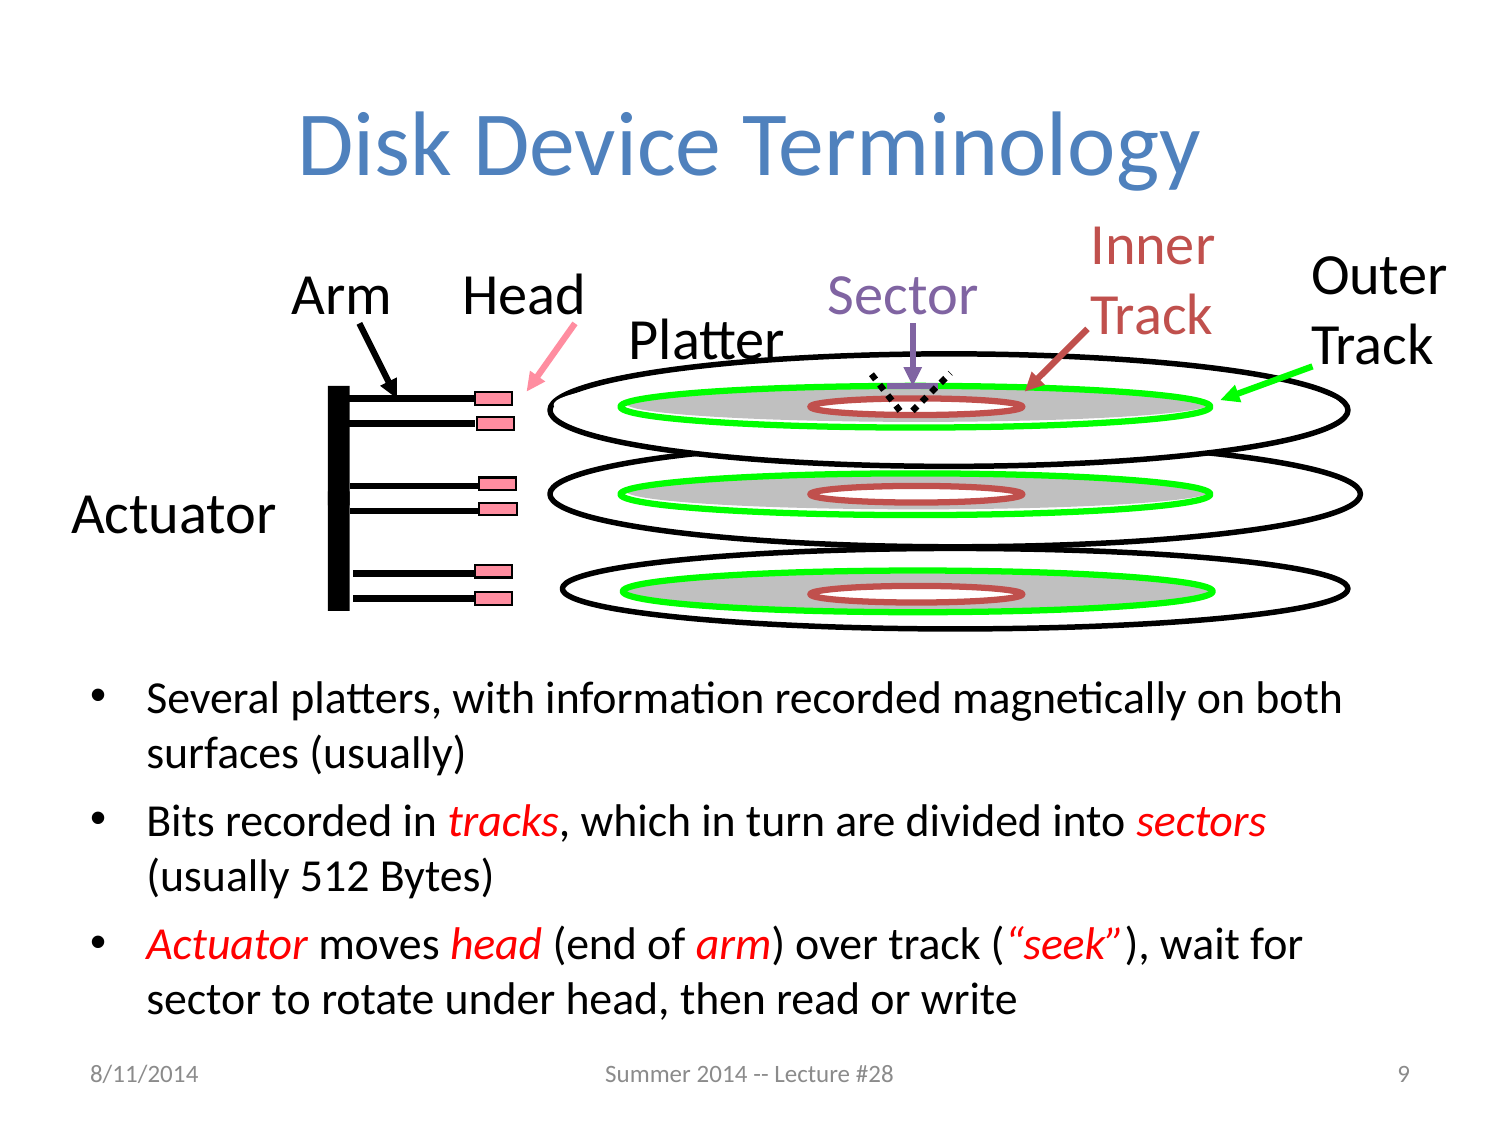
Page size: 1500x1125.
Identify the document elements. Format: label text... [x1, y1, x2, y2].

text_box [476, 417, 515, 430]
text_box Platter [614, 293, 801, 379]
text_box Arm [276, 248, 408, 334]
text_box [916, 353, 1055, 384]
text_box [549, 354, 1356, 535]
footer Summer 2014 -- Lecture #28 [512, 1042, 988, 1103]
text_box [627, 389, 1204, 424]
text_box Outer Track [1296, 228, 1464, 384]
text_box [474, 592, 513, 605]
text_box [474, 565, 513, 578]
text_box Sector [813, 248, 994, 334]
text_box [478, 477, 517, 490]
text_box Actuator [56, 468, 292, 554]
list Several platters, with information recorded magnetically on both surfaces (usually) Bits recorded in tracks, which in turn are divided into sectors (usually 512 Bytes) Actuator moves head (end of arm) over track (“seek”), wait for sector to rotate under head, then read or write [75, 660, 1425, 1095]
text_box [474, 392, 513, 405]
text_box Inner Track [1075, 198, 1231, 354]
title Disk Device Terminology [75, 45, 1425, 233]
text_box [567, 553, 1343, 624]
text_box [327, 385, 350, 611]
text_box Head [447, 248, 602, 334]
slide_number 8/11/2014 [75, 1042, 425, 1103]
slide_number <number> [1074, 1042, 1425, 1103]
text_box [479, 502, 517, 516]
